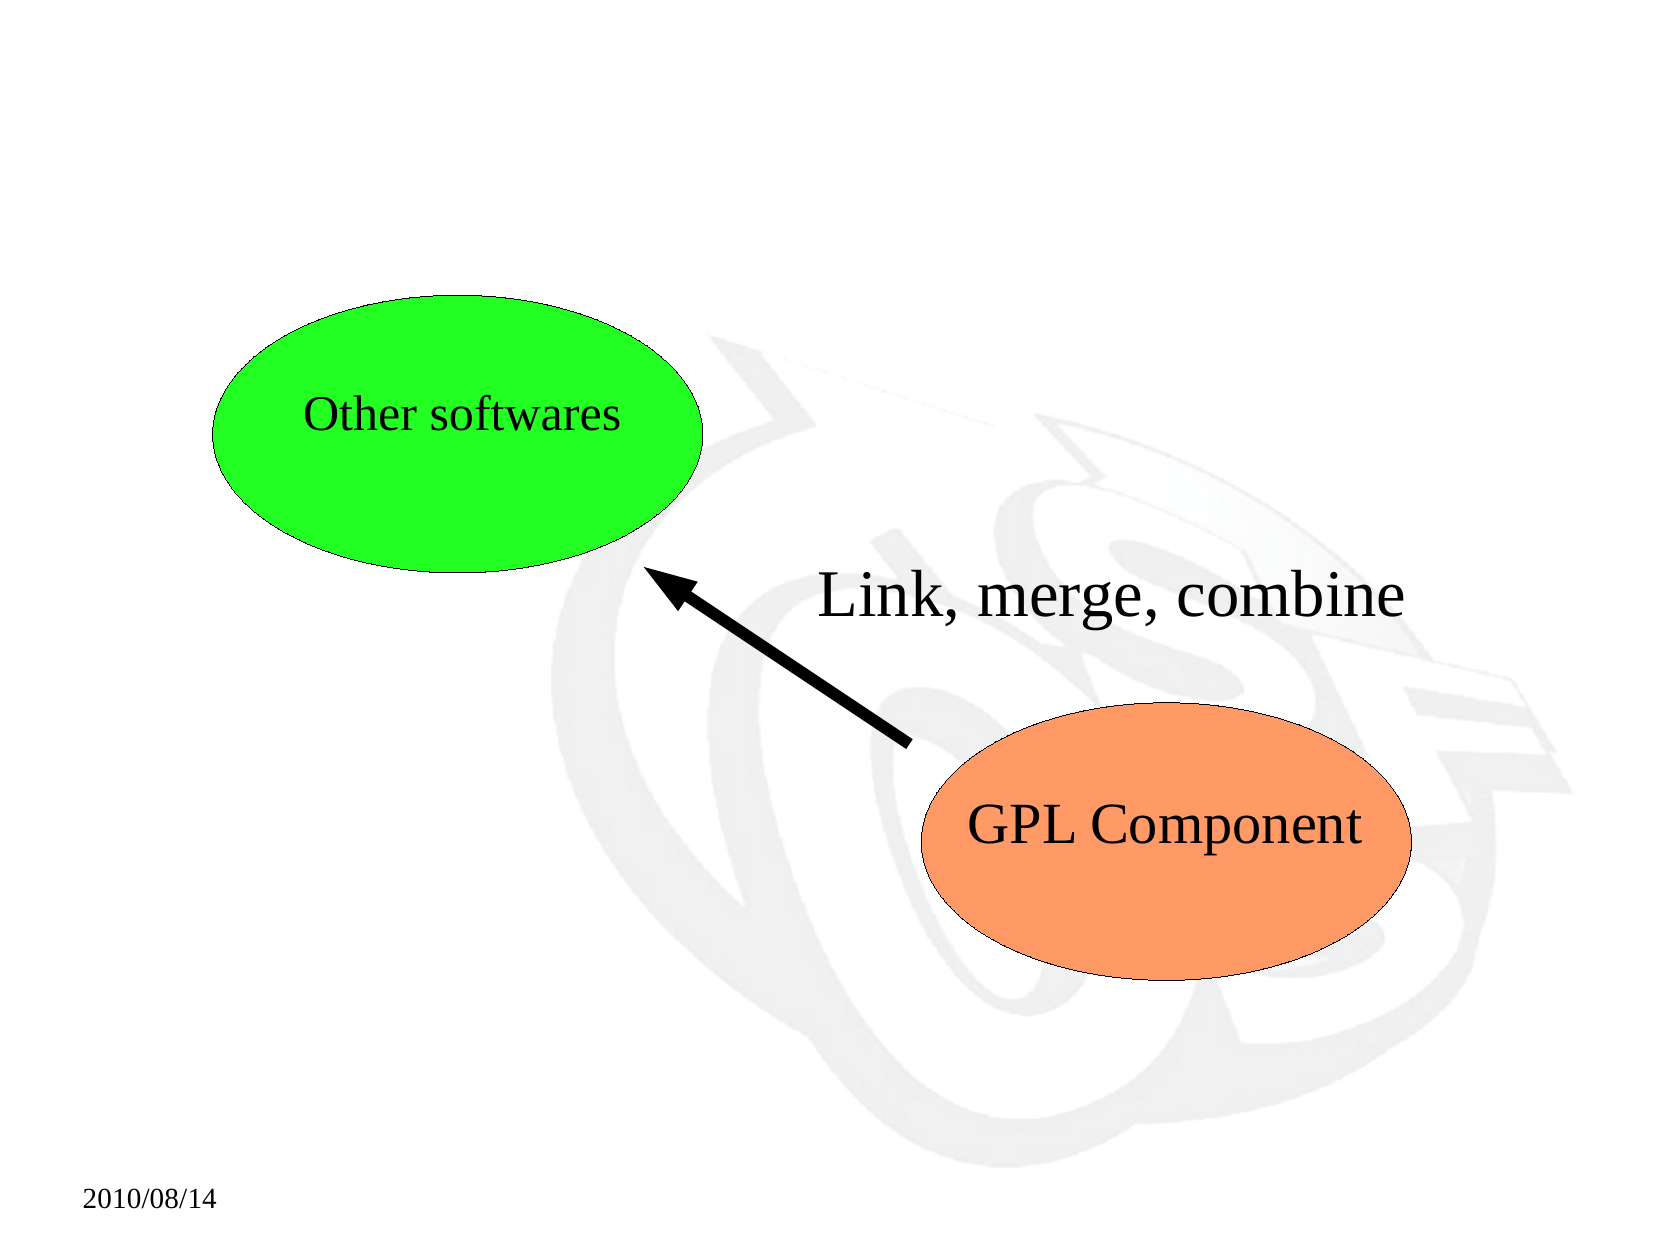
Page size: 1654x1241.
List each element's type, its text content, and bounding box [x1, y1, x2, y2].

text_box [921, 794, 936, 889]
picture [551, 331, 1577, 1170]
text_box [1394, 790, 1412, 893]
text_box [942, 898, 1391, 981]
text_box Other softwares [277, 378, 647, 493]
text_box Link, merge, combine [803, 549, 1447, 639]
text_box [943, 702, 1390, 784]
text_box [212, 295, 703, 573]
text_box GPL Component [936, 784, 1394, 898]
